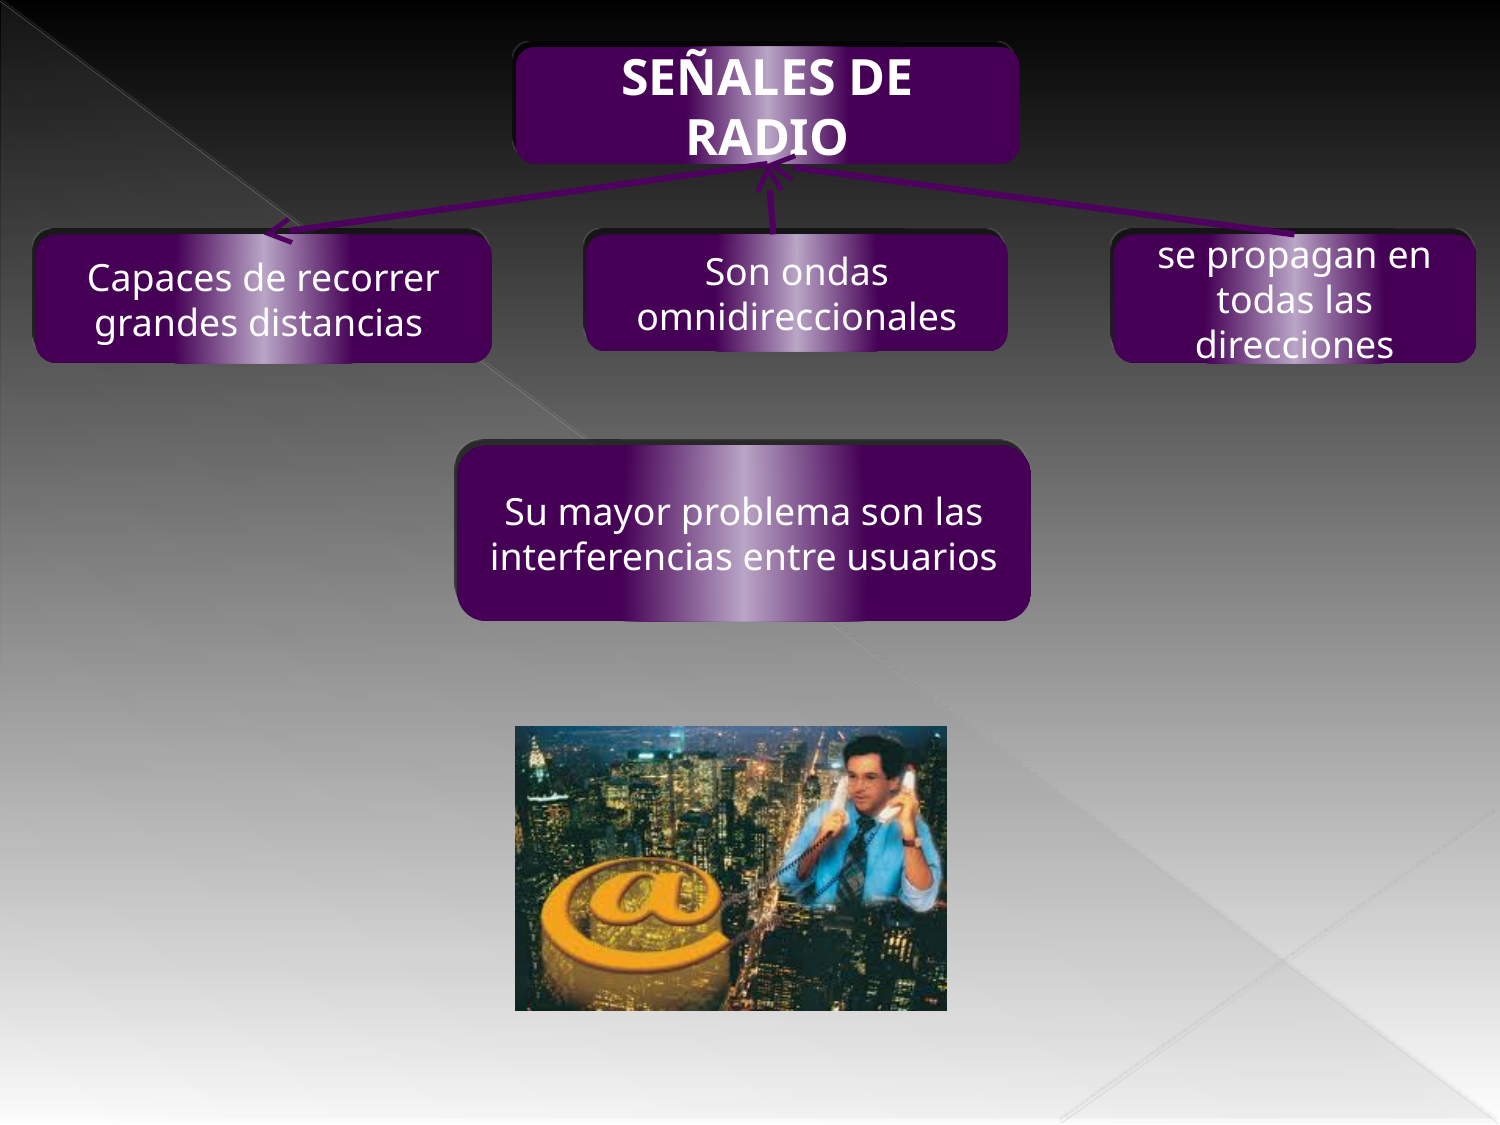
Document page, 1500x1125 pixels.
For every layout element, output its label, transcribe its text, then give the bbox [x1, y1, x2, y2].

text_box se propagan en todas las direcciones [1113, 234, 1477, 364]
text_box Su mayor problema son las interferencias entre usuarios [456, 445, 1032, 622]
picture [515, 726, 947, 1011]
text_box Son ondas omnidireccionales [585, 234, 1008, 352]
text_box SEÑALES DE RADIO [515, 46, 1020, 164]
text_box Capaces de recorrer grandes distancias [35, 234, 493, 364]
